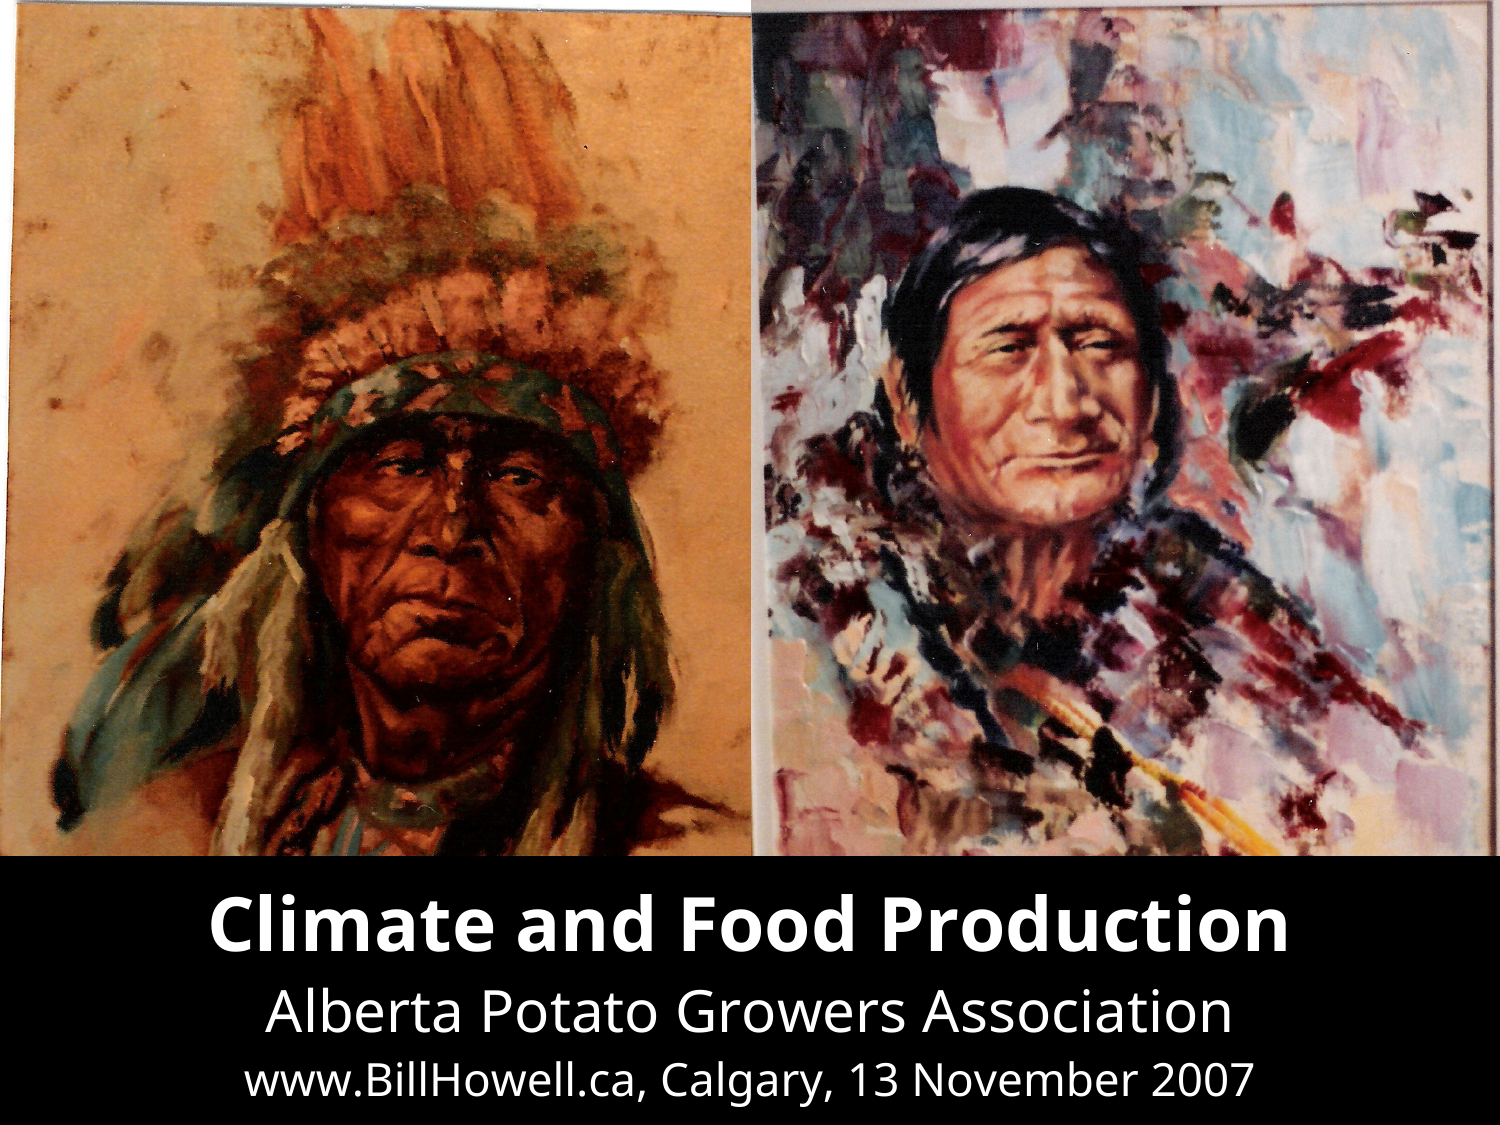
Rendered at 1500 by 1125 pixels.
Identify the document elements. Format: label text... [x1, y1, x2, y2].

text_box Climate and Food Production Alberta Potato Growers Association www.BillHowell.ca, Calgary, 13 November 2007 [0, 856, 1500, 1125]
picture [0, 0, 1500, 856]
